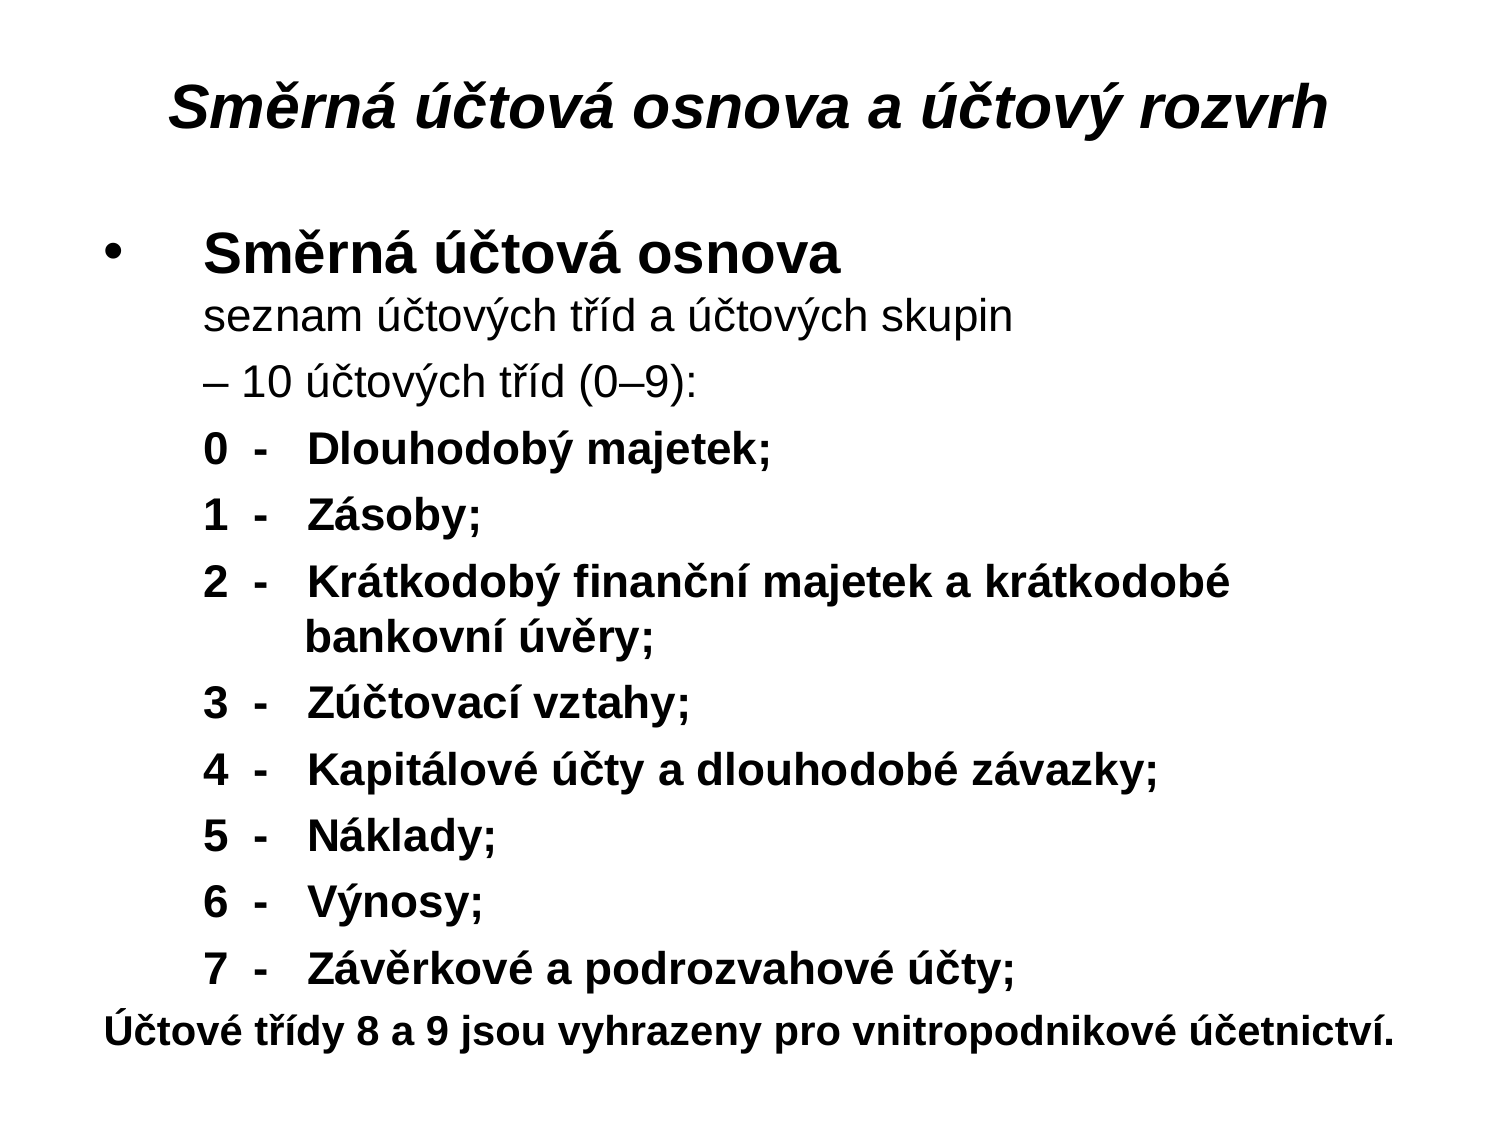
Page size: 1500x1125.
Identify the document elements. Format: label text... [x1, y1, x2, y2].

title Směrná účtová osnova a účtový rozvrh [75, 45, 1426, 163]
list Směrná účtová osnova seznam účtových tříd a účtových skupin – 10 účtových tříd (0–9): 0 - Dlouhodobý majetek; 1 - Zásoby; 2 - Krátkodobý finanční majetek a krátkodobé bankovní úvěry; 3 - Zúčtovací vztahy; 4 - Kapitálové účty a dlouhodobé závazky; 5 - Náklady; 6 - Výnosy; 7 - Závěrkové a podrozvahové účty; Účtové třídy 8 a 9 jsou vyhrazeny pro vnitropodnikové účetnictví. [88, 208, 1459, 1125]
